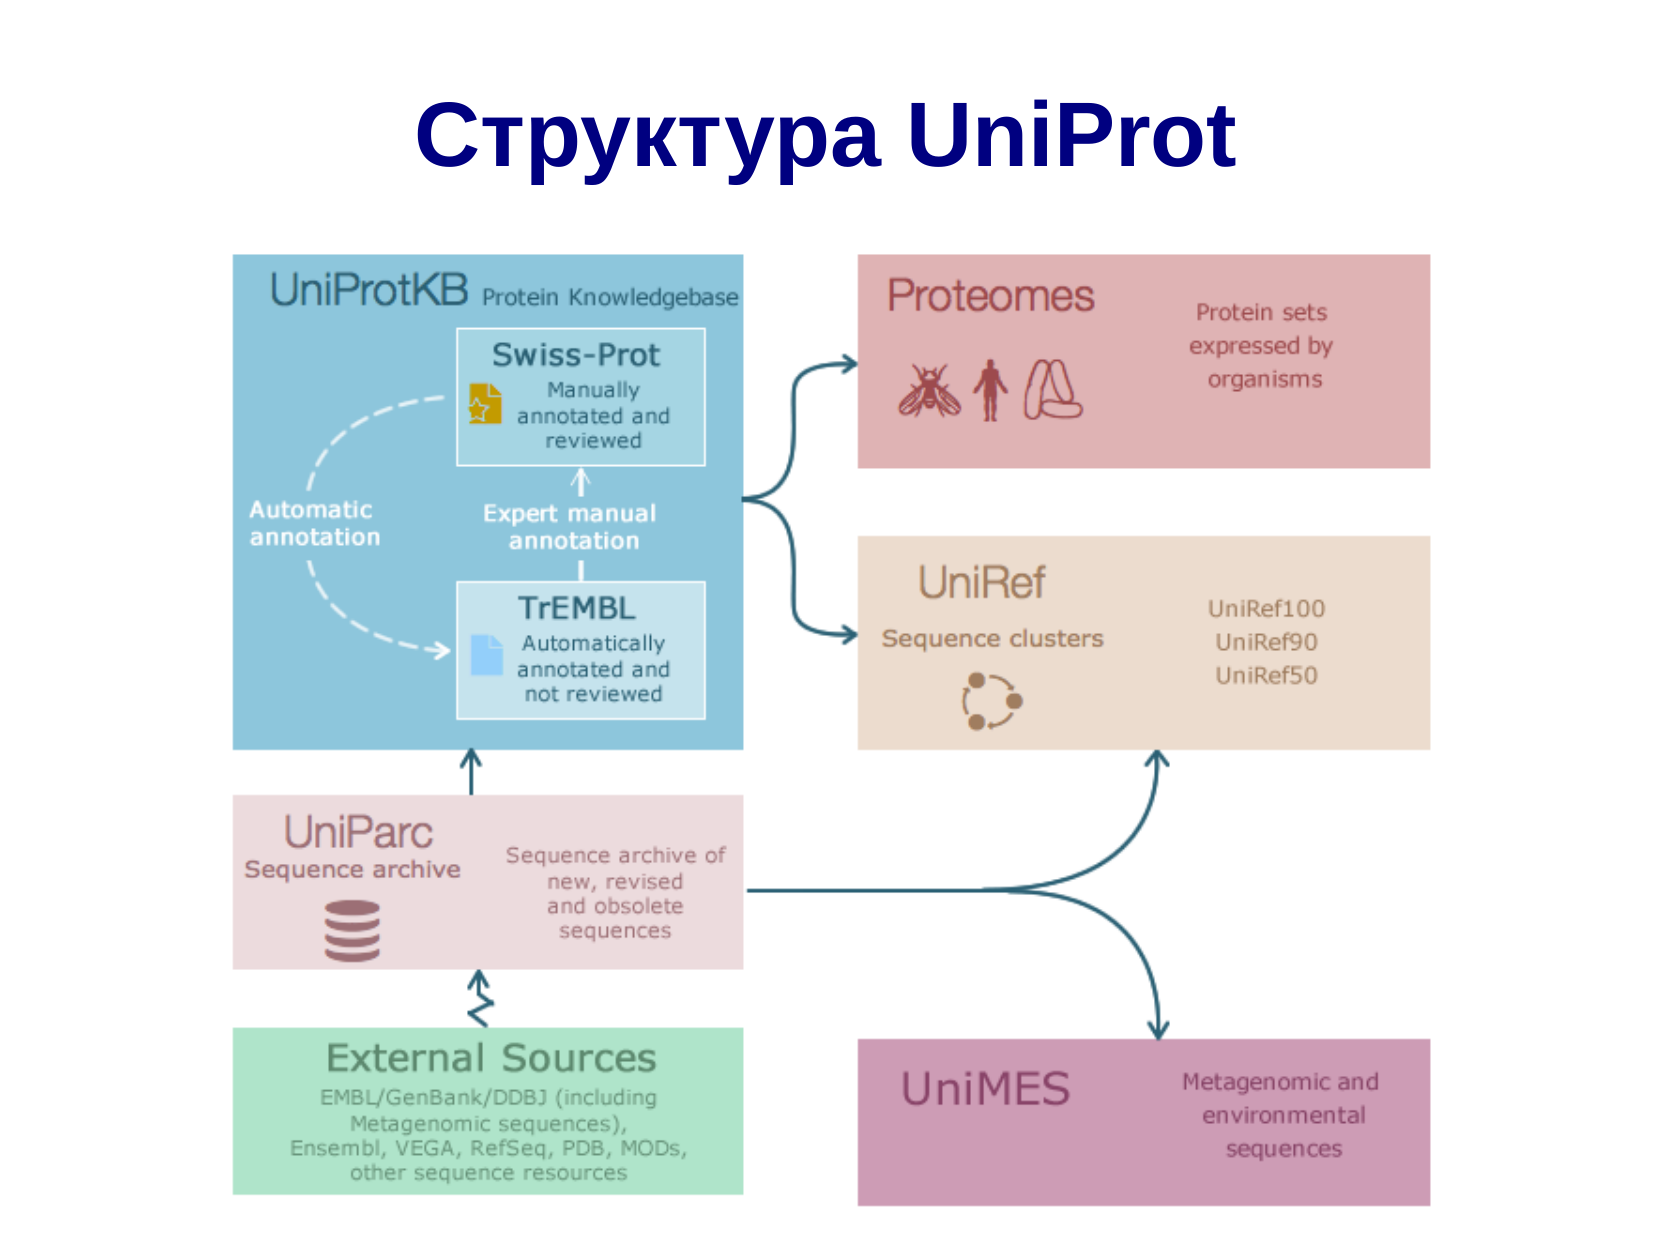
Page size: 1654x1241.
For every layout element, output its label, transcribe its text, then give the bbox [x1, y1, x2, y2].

title Структура UniProt [82, 31, 1571, 239]
picture [177, 238, 1489, 1229]
